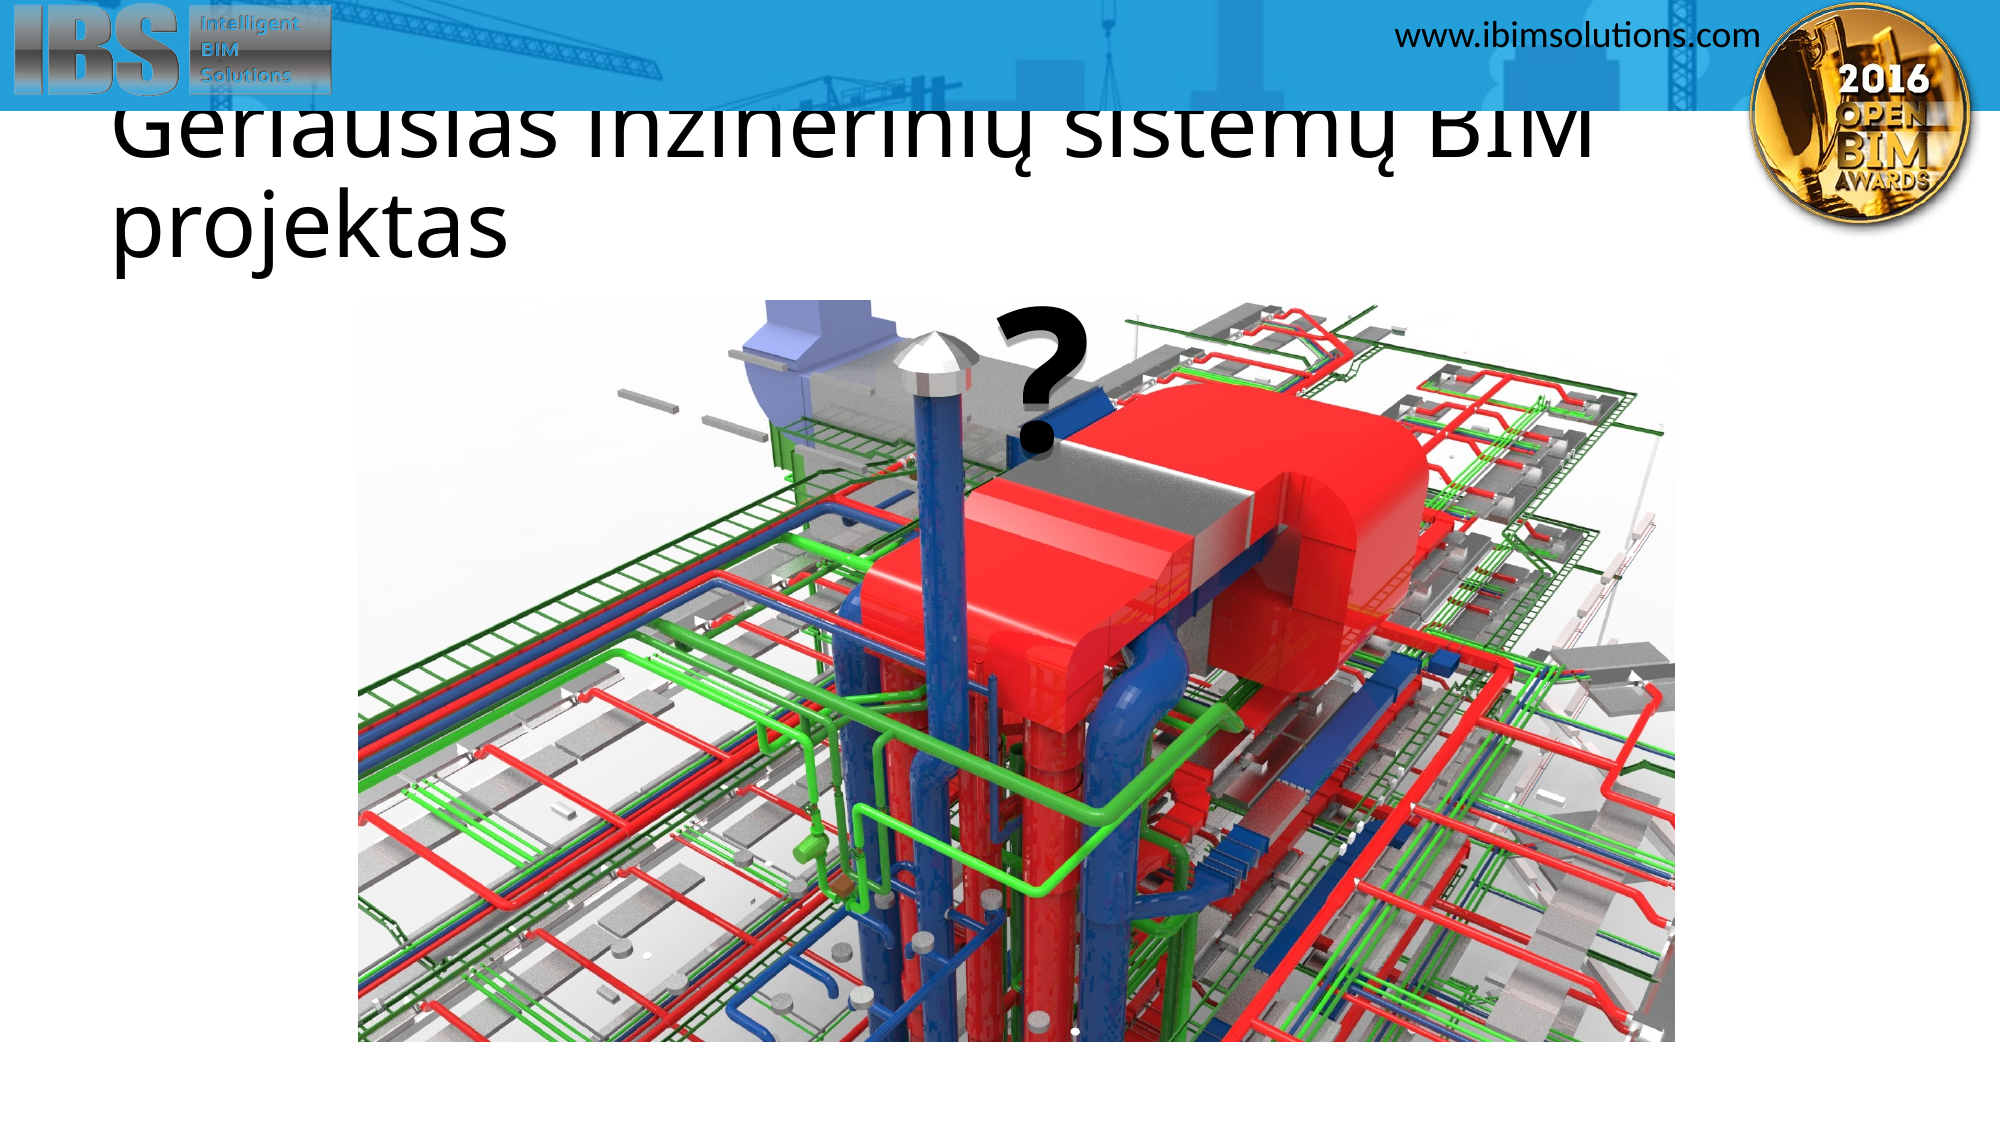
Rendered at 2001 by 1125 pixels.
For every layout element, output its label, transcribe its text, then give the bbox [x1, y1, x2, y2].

text_box www.ibimsolutions.com [1379, 2, 1796, 66]
picture [358, 300, 1675, 1042]
text_box ? [981, 271, 1152, 490]
picture [1671, 0, 2000, 238]
title Geriausias inžinerinių sistemų BIM projektas [94, 111, 1820, 287]
picture [0, 0, 1668, 111]
